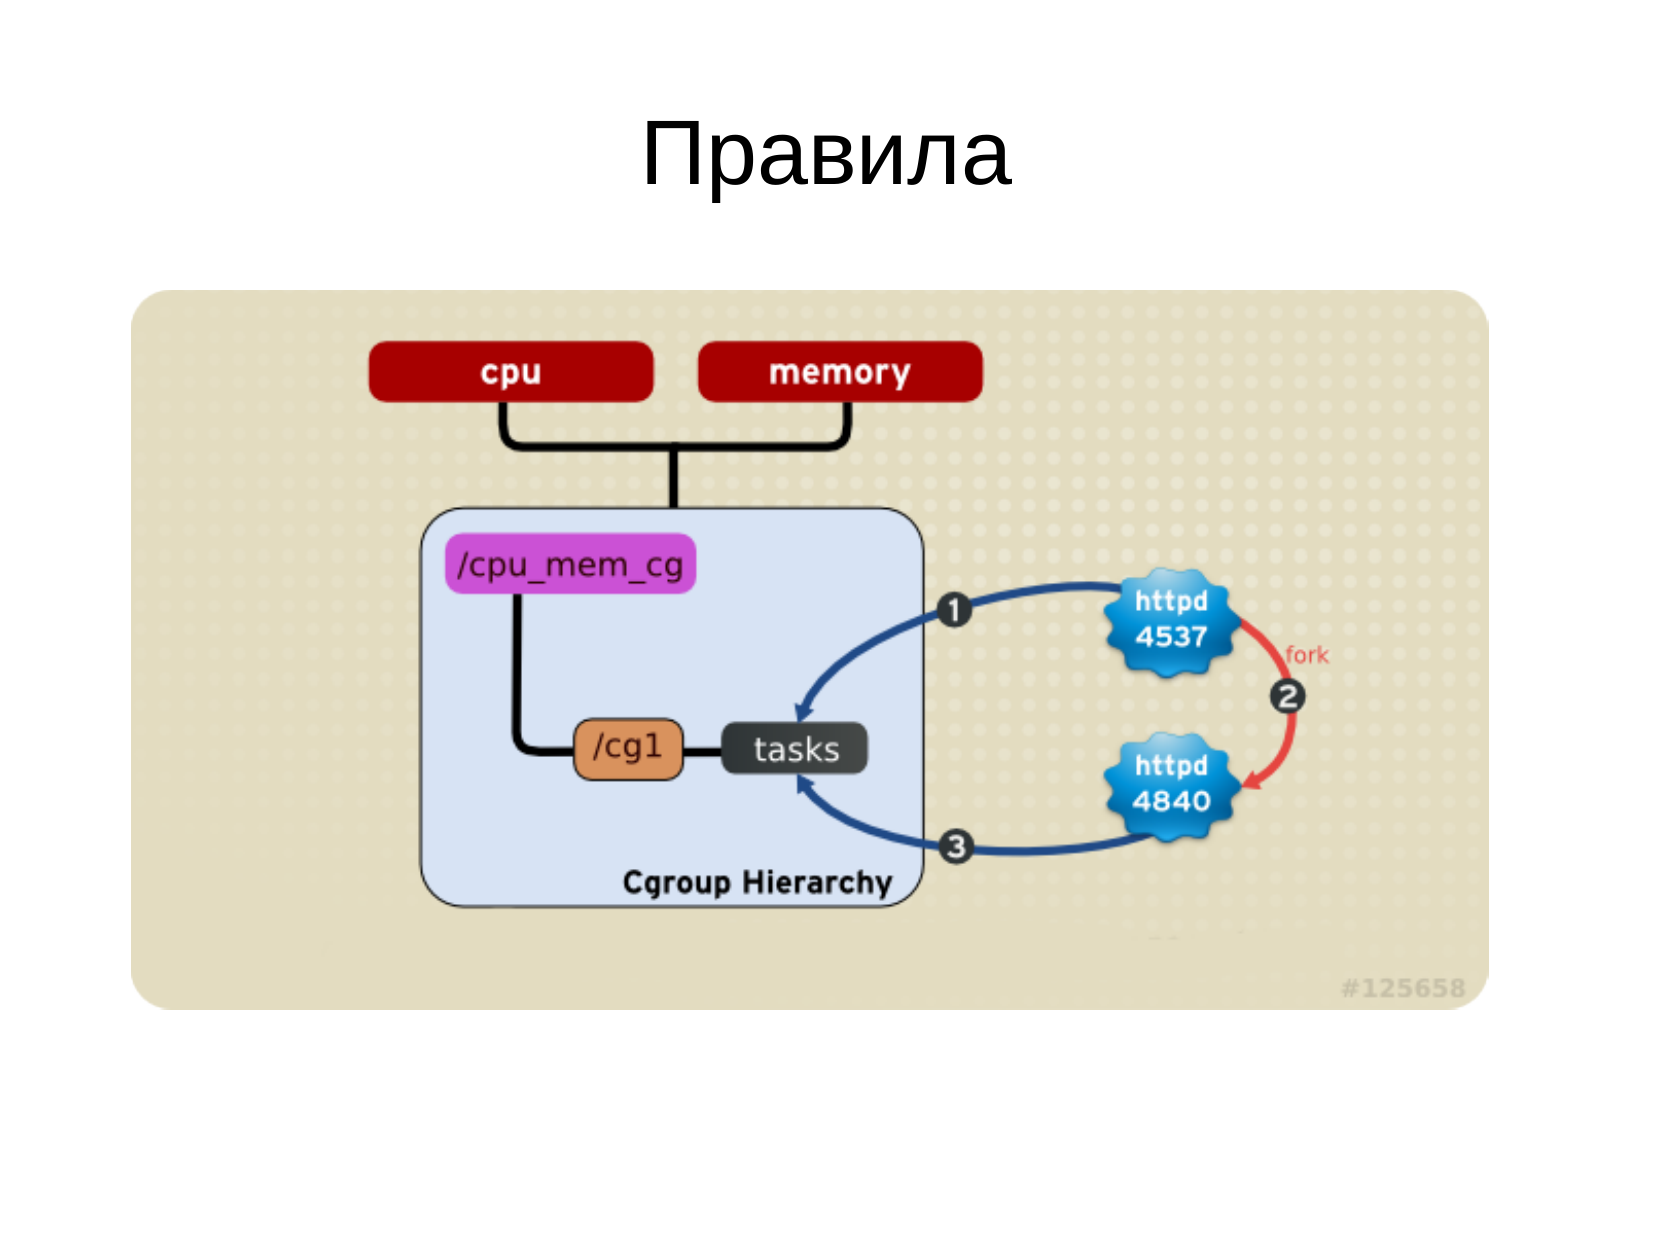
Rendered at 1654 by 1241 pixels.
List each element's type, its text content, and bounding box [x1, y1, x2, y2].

title Правила [82, 49, 1571, 257]
picture [131, 290, 1489, 1010]
